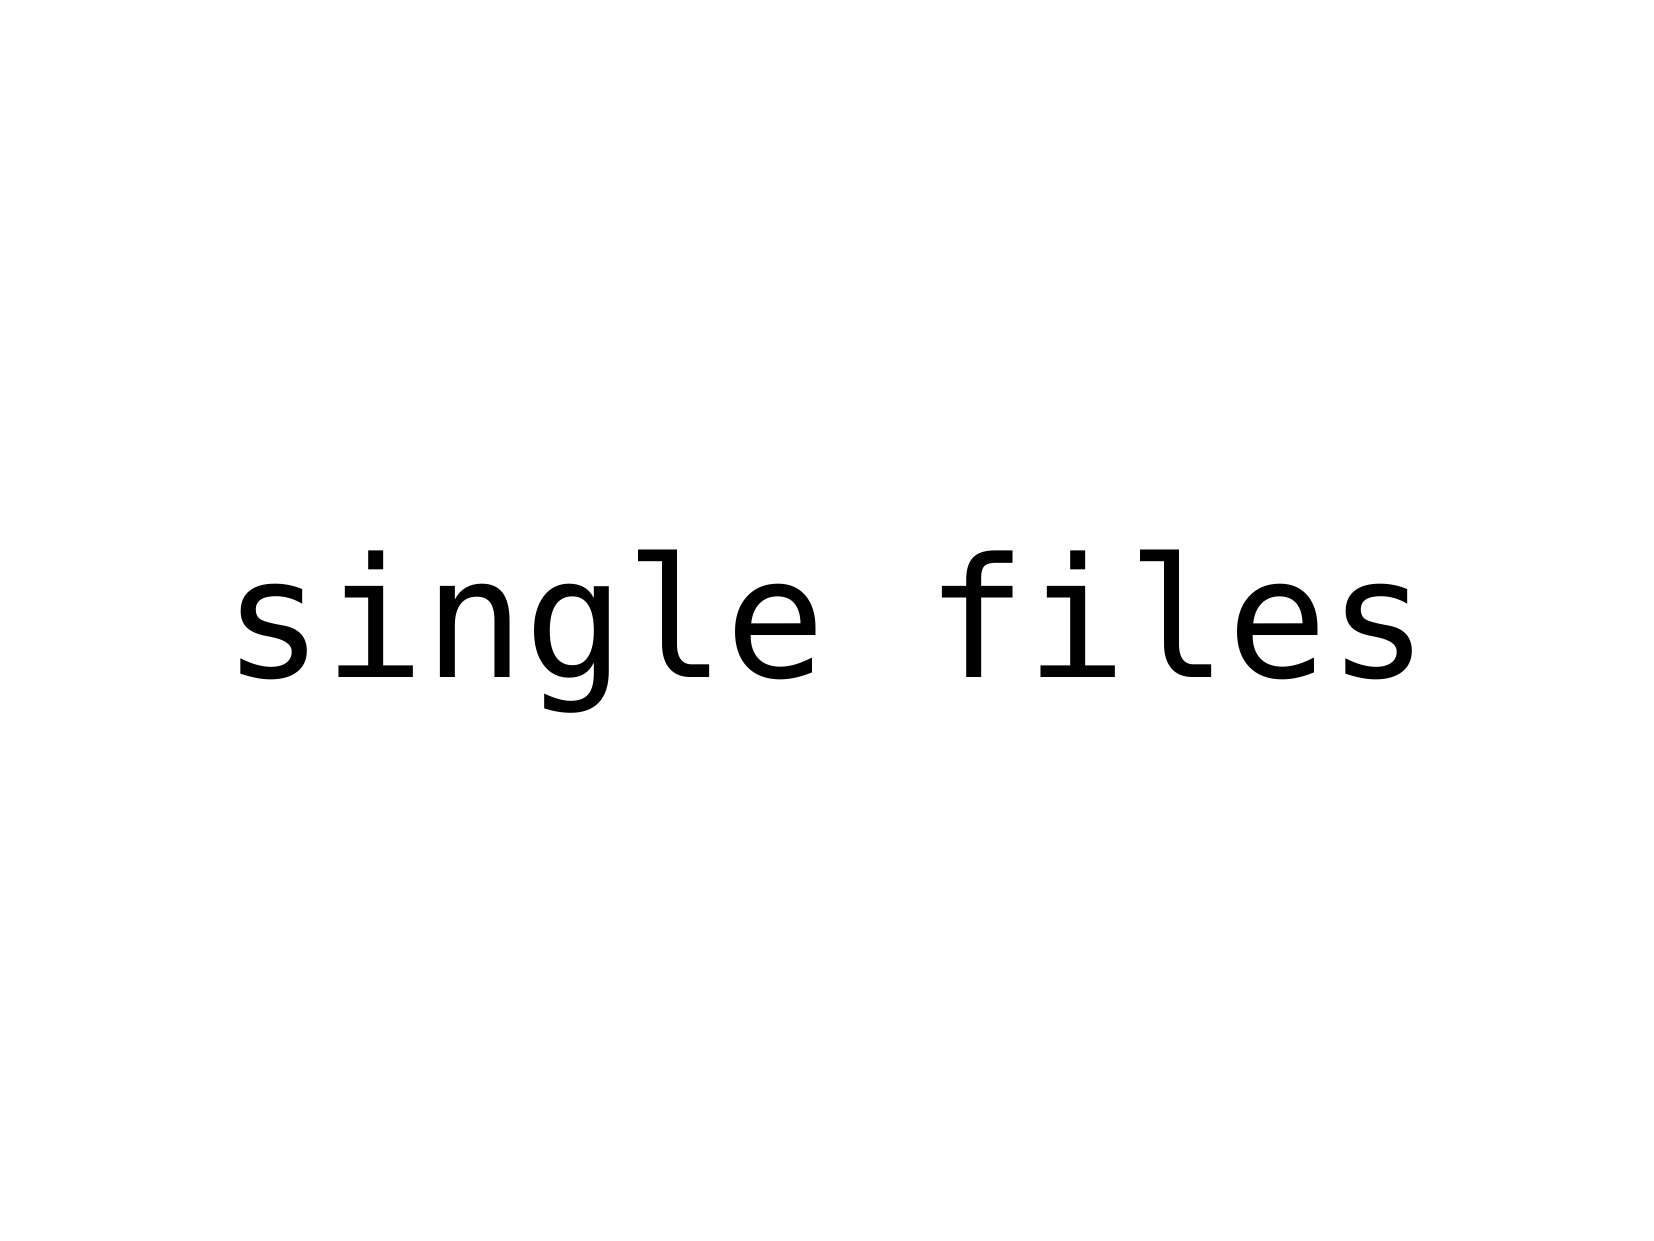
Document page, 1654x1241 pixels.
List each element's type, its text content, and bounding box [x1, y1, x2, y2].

title single files [82, 523, 1571, 718]
